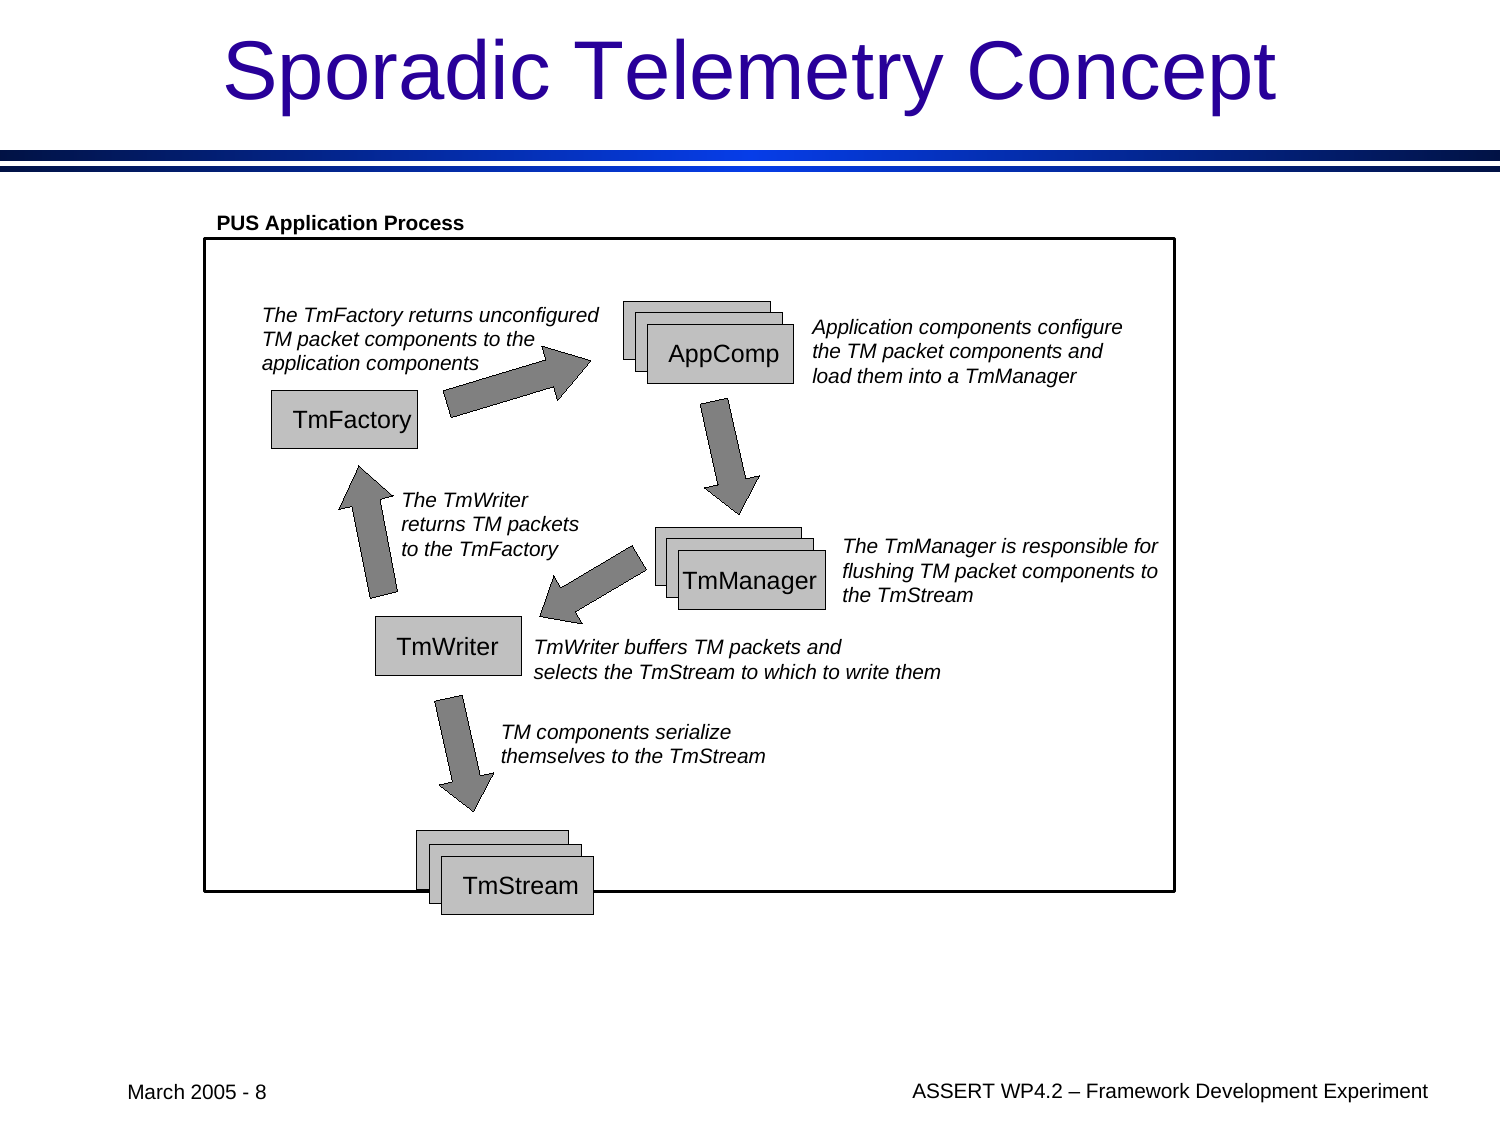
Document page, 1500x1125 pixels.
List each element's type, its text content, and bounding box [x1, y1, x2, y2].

text_box TM components serialize themselves to the TmStream [495, 713, 772, 782]
text_box The TmWriter returns TM packets to the TmFactory [395, 481, 600, 566]
text_box [700, 398, 760, 515]
text_box [539, 545, 647, 624]
text_box PUS Application Process [210, 205, 470, 241]
text_box [271, 390, 418, 449]
text_box [623, 301, 794, 384]
text_box [434, 695, 494, 812]
text_box The TmFactory returns unconfigured TM packet components to the application components [255, 296, 605, 381]
text_box TmFactory [292, 404, 413, 433]
text_box [443, 381, 574, 418]
text_box TmWriter buffers TM packets and selects the TmStream to which to write them [527, 628, 948, 697]
text_box [655, 527, 826, 610]
text_box [375, 616, 522, 676]
text_box [416, 830, 594, 915]
text_box The TmManager is responsible for flushing TM packet components to the TmStream [836, 527, 1170, 612]
text_box Application components configure the TM packet components and load them into a TmManager [806, 308, 1149, 393]
text_box TmStream [462, 871, 581, 900]
title Sporadic Telemetry Concept [0, 0, 1500, 138]
text_box TmManager [682, 565, 818, 594]
text_box [338, 465, 398, 599]
text_box TmWriter [396, 631, 517, 660]
text_box AppComp [668, 338, 781, 367]
